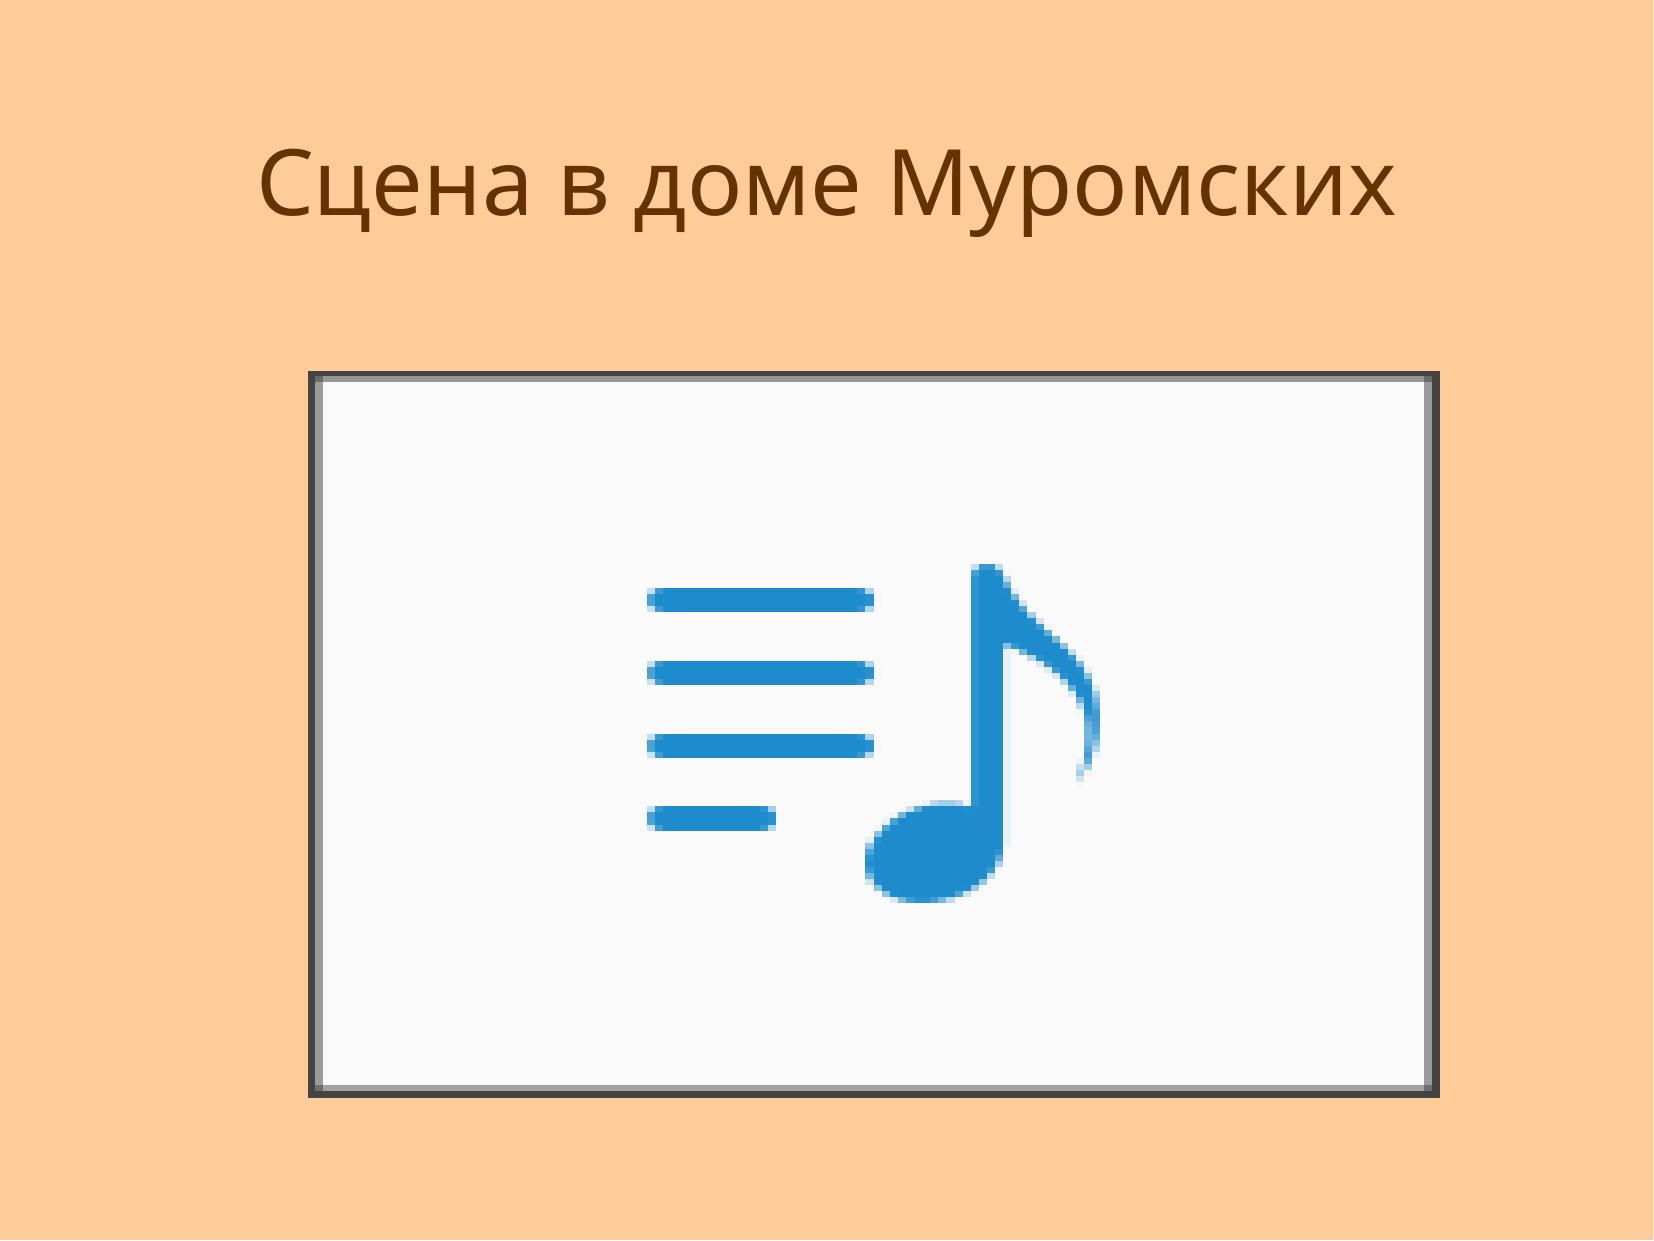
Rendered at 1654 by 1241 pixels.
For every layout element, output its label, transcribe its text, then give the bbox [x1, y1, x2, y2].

title Сцена в доме Муромских [106, 31, 1548, 237]
text_box [307, 369, 1441, 1099]
